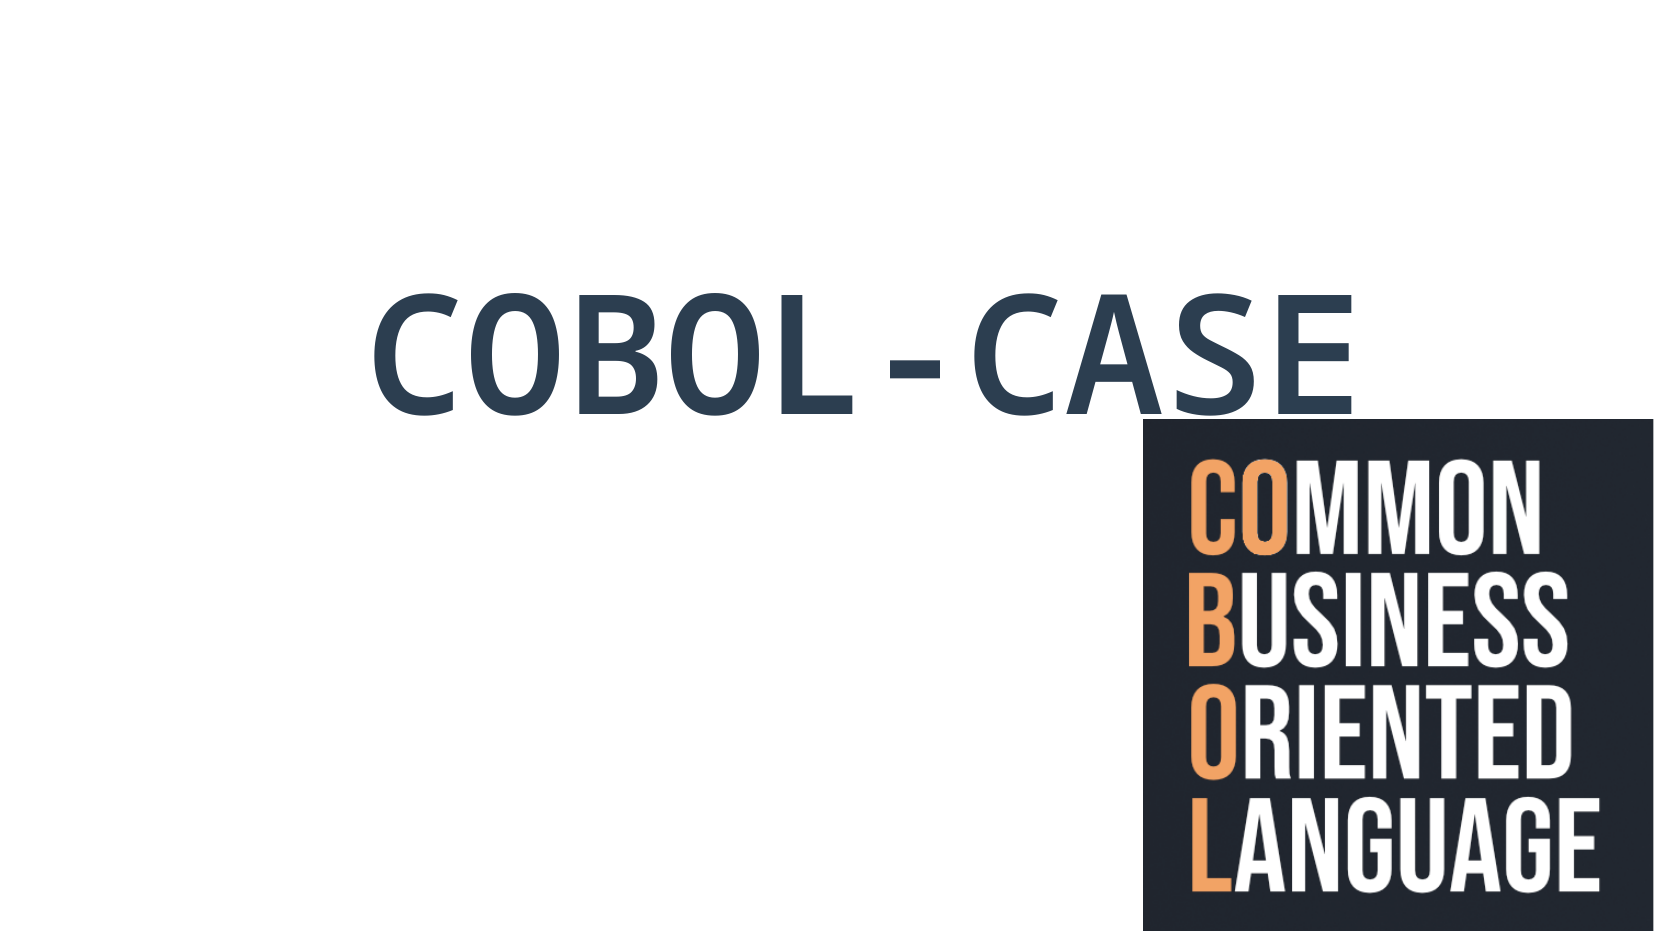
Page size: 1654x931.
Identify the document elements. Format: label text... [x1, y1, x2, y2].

picture [1143, 419, 1654, 931]
list COBOL-CASE [0, 236, 1654, 768]
